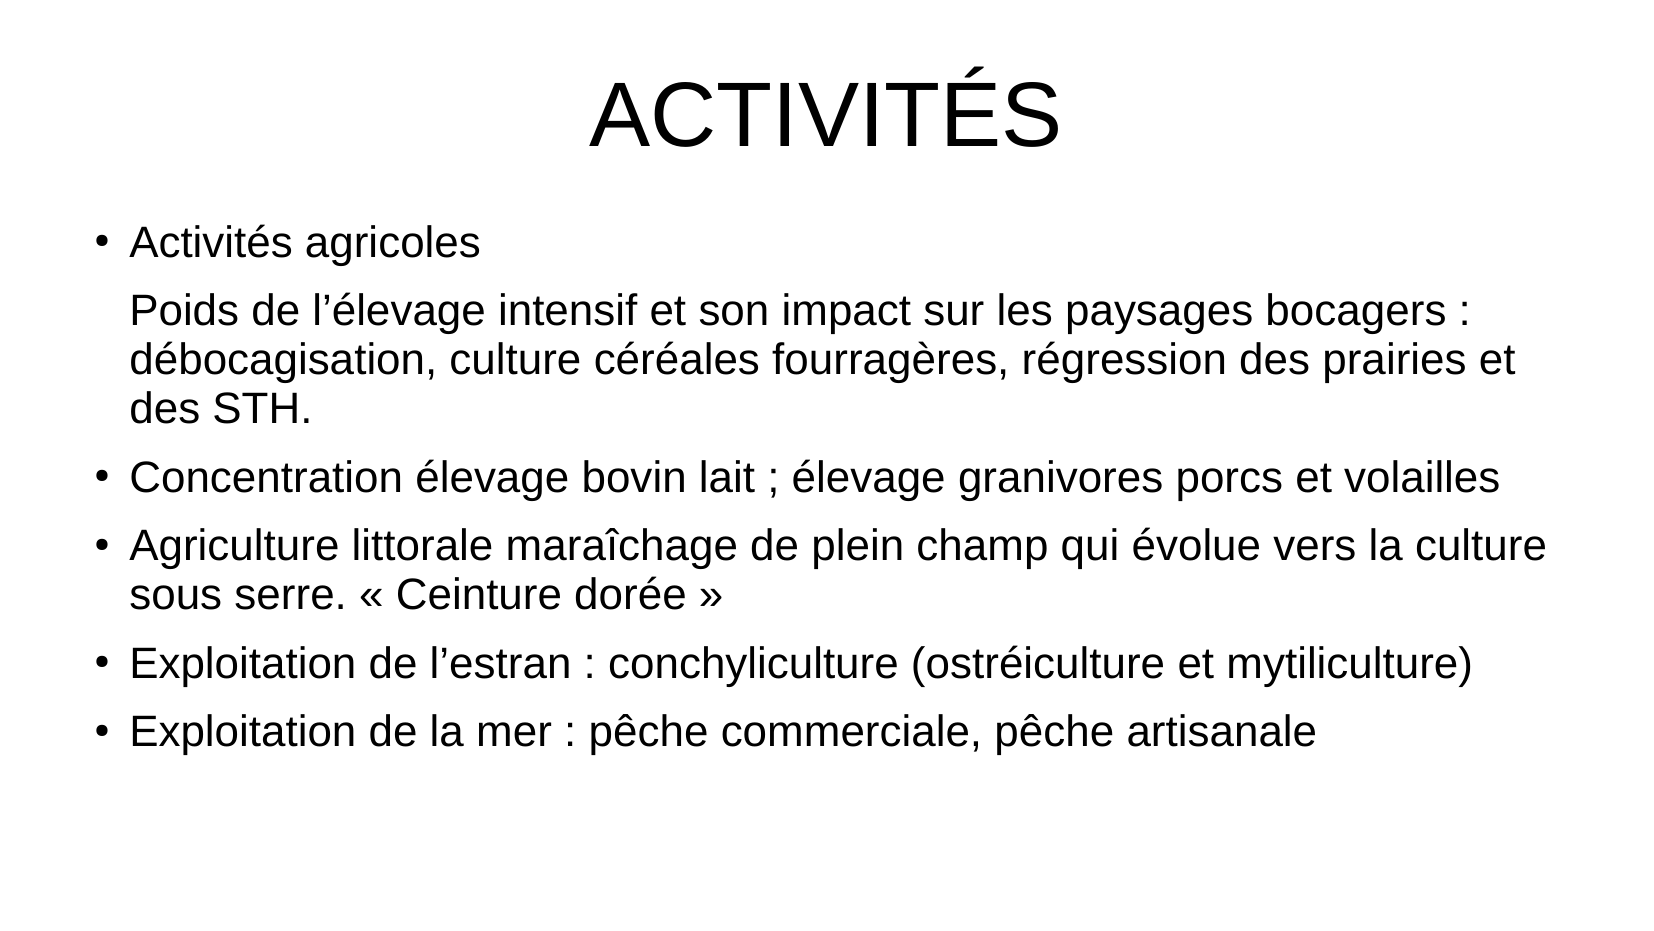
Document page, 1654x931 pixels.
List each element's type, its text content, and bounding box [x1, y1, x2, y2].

title ACTIVITÉS [82, 37, 1571, 193]
list Activités agricoles Poids de l’élevage intensif et son impact sur les paysages bocagers : débocagisation, culture céréales fourragères, régression des prairies et des STH. Concentration élevage bovin lait ; élevage granivores porcs et volailles Agriculture littorale maraîchage de plein champ qui évolue vers la culture sous serre. « Ceinture dorée » Exploitation de l’estran : conchyliculture (ostréiculture et mytiliculture) Exploitation de la mer : pêche commerciale, pêche artisanale [82, 217, 1571, 758]
